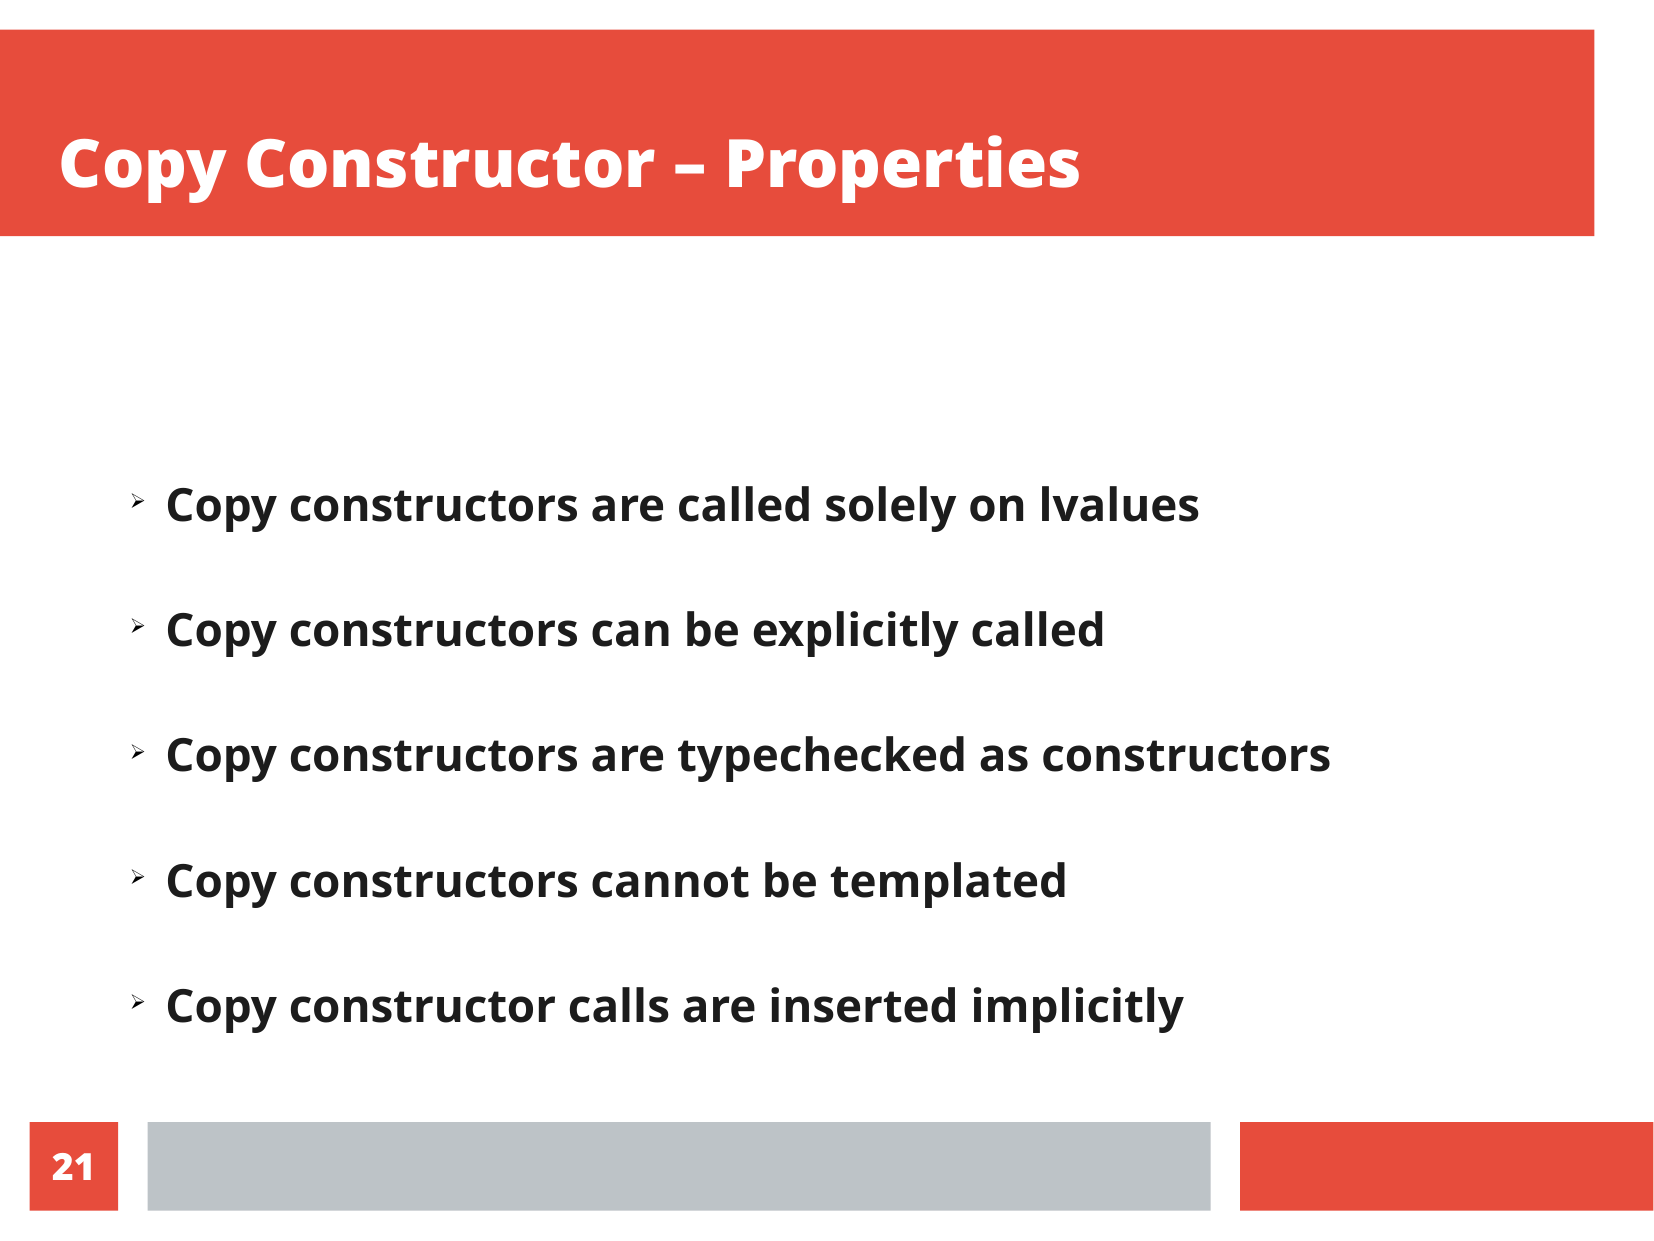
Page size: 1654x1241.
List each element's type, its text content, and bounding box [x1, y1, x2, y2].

subtitle Copy constructors are called solely on lvalues Copy constructors can be explicitly called Copy constructors are typechecked as constructors Copy constructors cannot be templated Copy constructor calls are inserted implicitly [59, 324, 1565, 1093]
title Copy Constructor – Properties [59, 59, 1595, 207]
